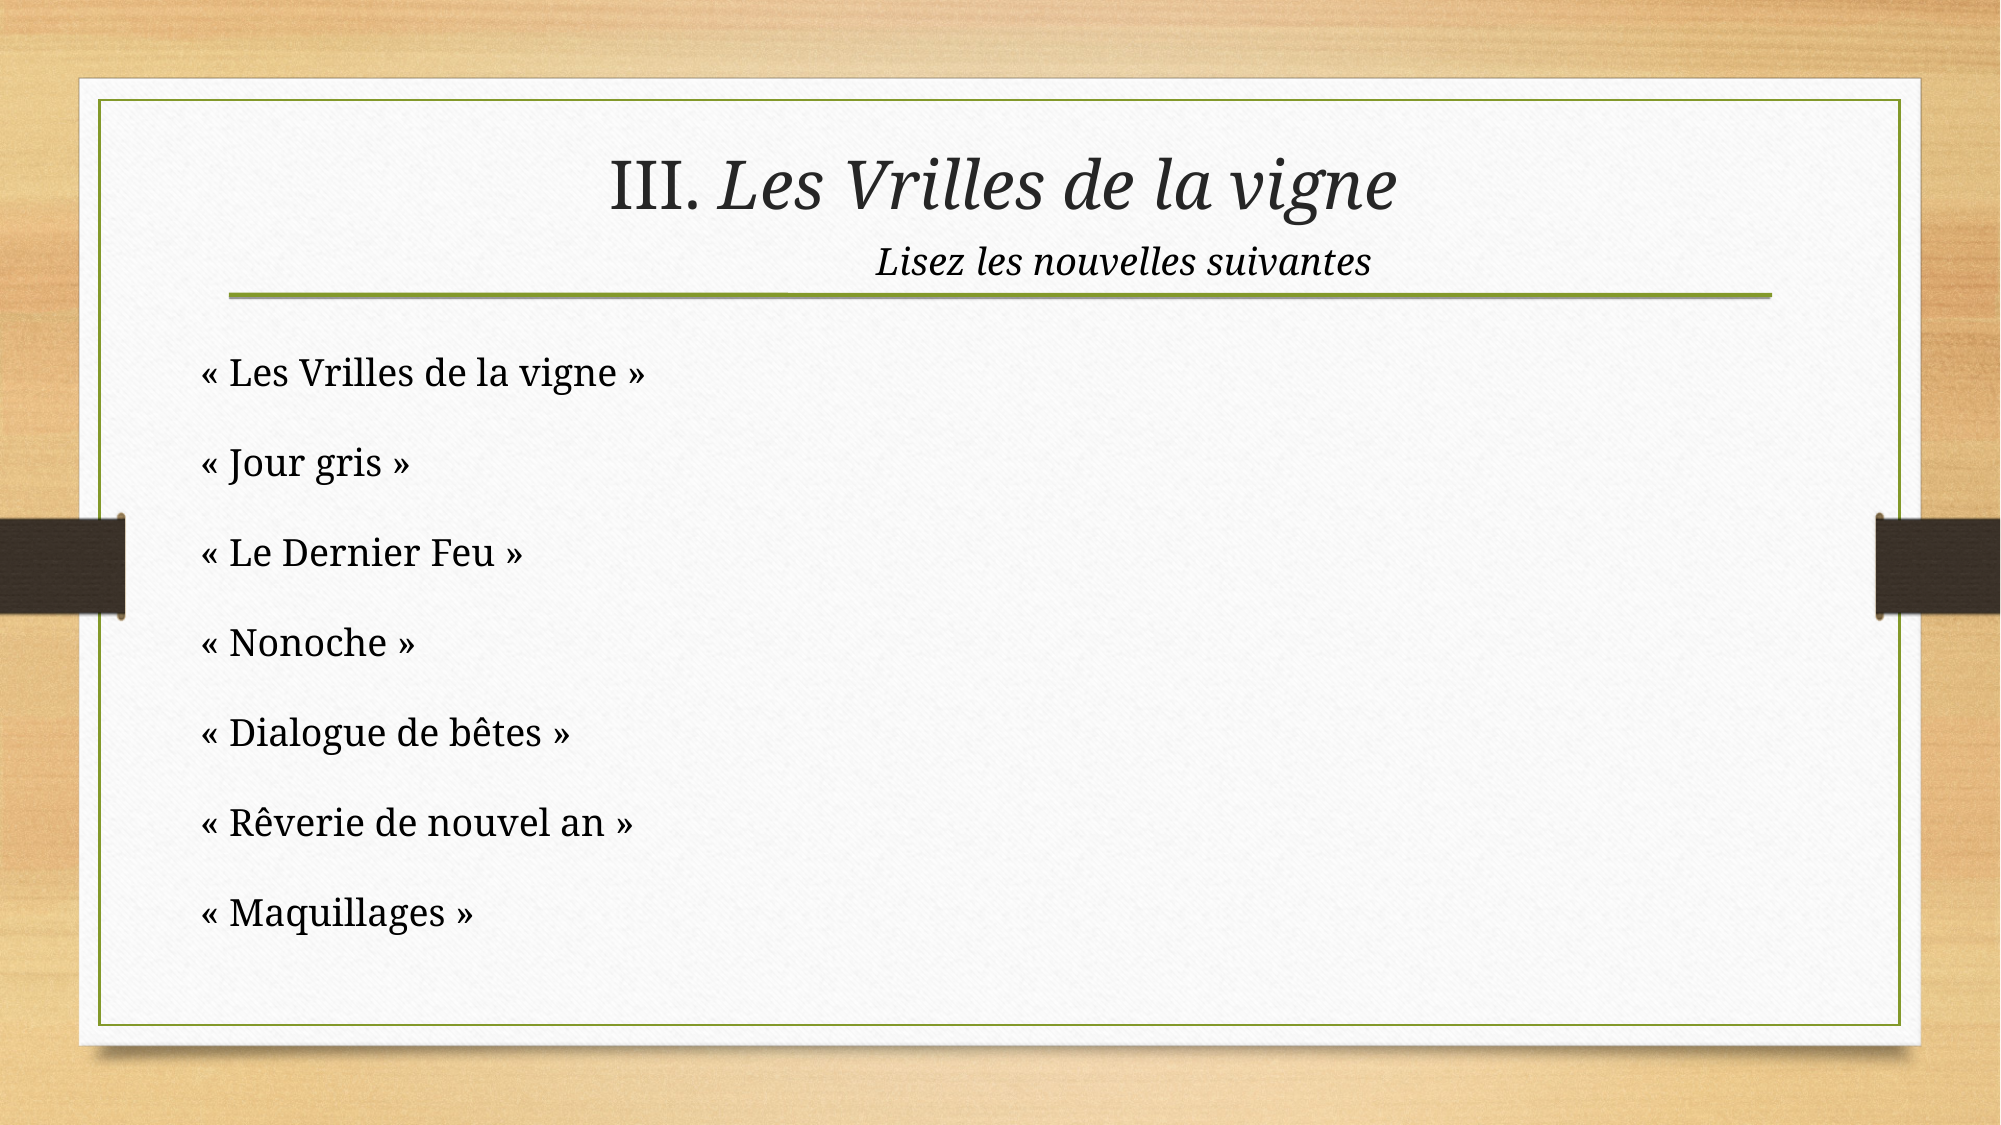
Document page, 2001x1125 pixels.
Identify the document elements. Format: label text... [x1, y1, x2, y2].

text_box Lisez les nouvelles suivantes [861, 231, 1972, 336]
text_box « Les Vrilles de la vigne » « Jour gris » « Le Dernier Feu » « Nonoche » « Dialogue de bêtes » « Rêverie de nouvel an » « Maquillages » [185, 297, 1279, 942]
title III. Les Vrilles de la vigne [216, 134, 1792, 231]
